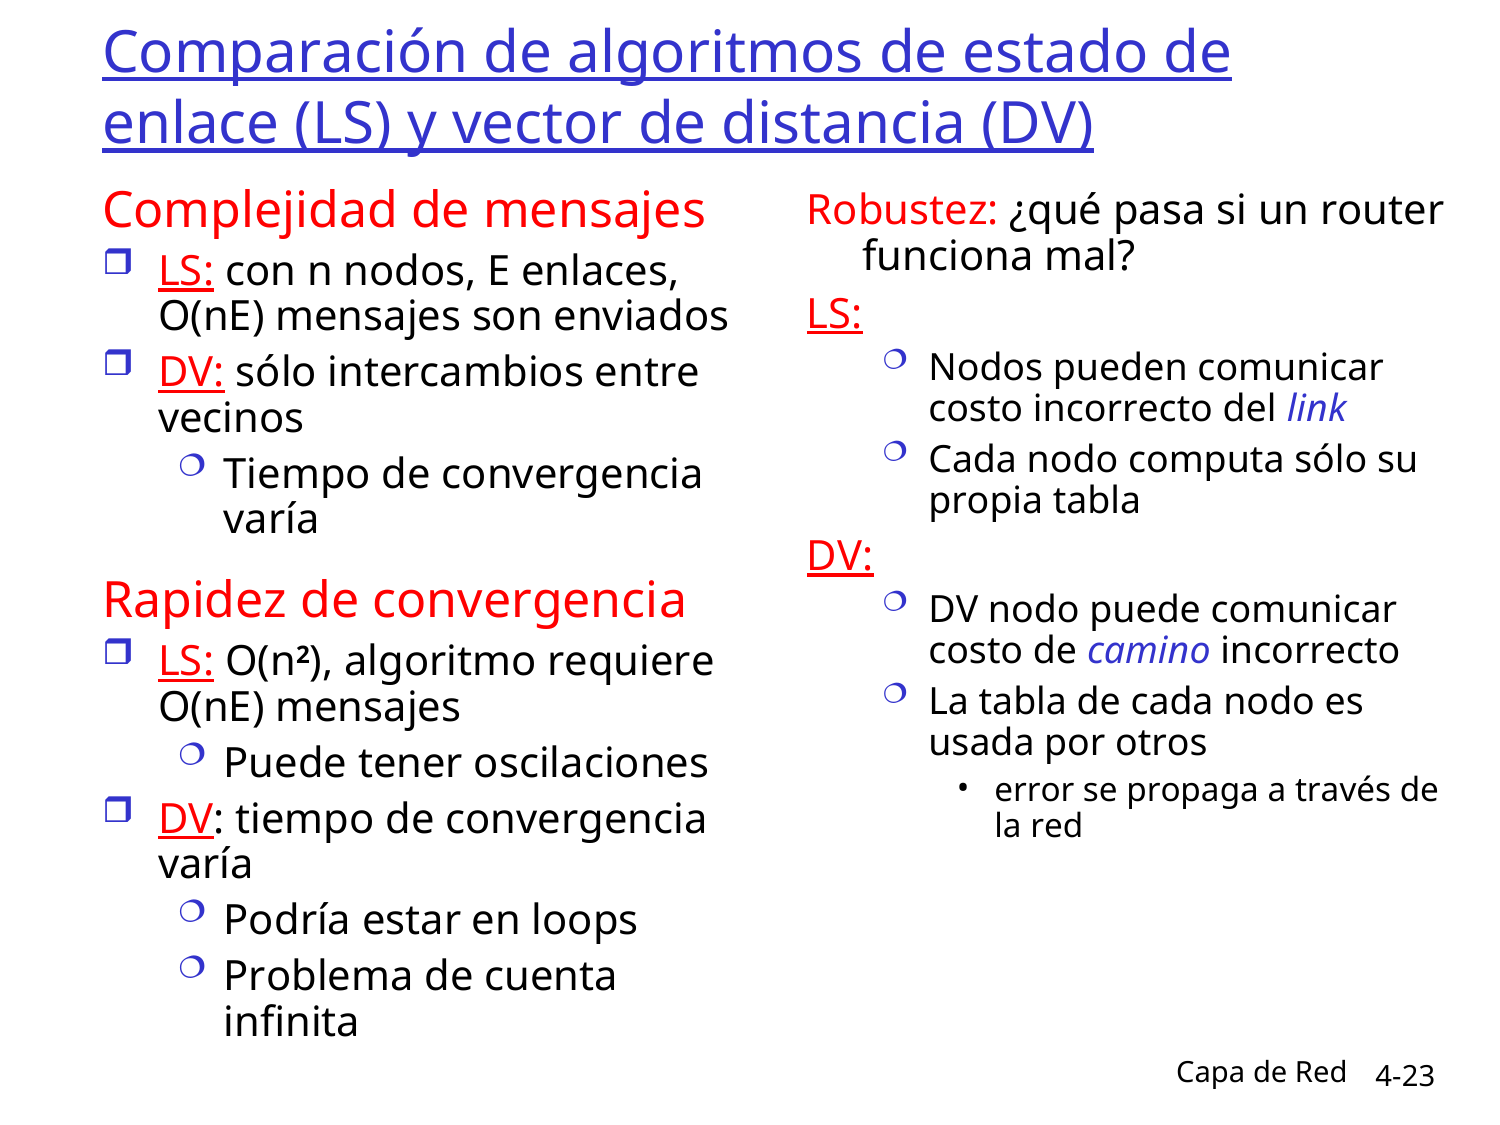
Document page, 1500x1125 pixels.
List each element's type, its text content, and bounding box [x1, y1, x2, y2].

title Comparación de algoritmos de estado de enlace (LS) y vector de distancia (DV) [87, 7, 1363, 167]
list Robustez: ¿qué pasa si un router funciona mal? LS: Nodos pueden comunicar costo incorrecto del link Cada nodo computa sólo su propia tabla DV: DV nodo puede comunicar costo de camino incorrecto La tabla de cada nodo es usada por otros error se propaga a través de la red [792, 180, 1464, 1066]
list Complejidad de mensajes LS: con n nodos, E enlaces, O(nE) mensajes son enviados DV: sólo intercambios entre vecinos Tiempo de convergencia varía Rapidez de convergencia LS: O(n2), algoritmo requiere O(nE) mensajes Puede tener oscilaciones DV: tiempo de convergencia varía Podría estar en loops Problema de cuenta infinita [87, 176, 759, 1066]
